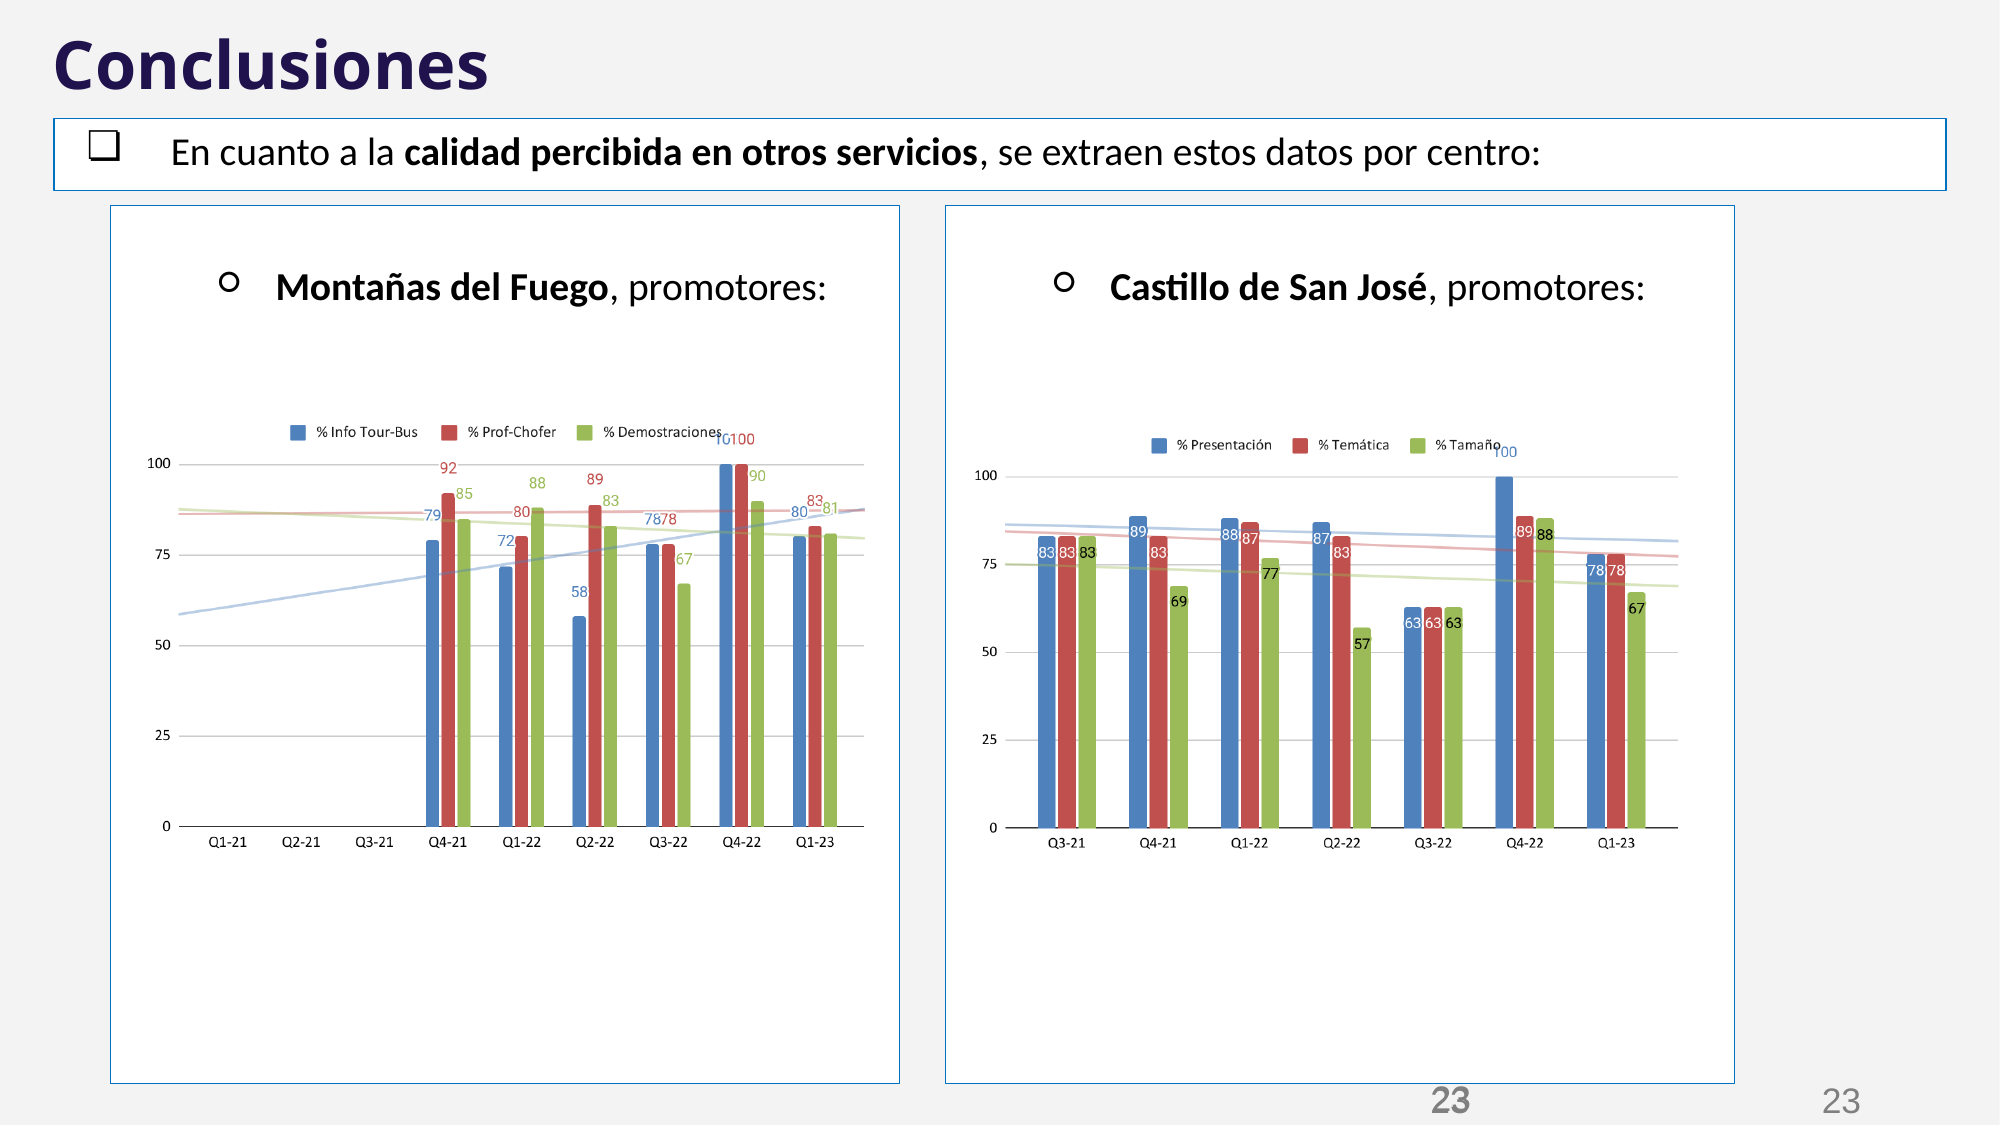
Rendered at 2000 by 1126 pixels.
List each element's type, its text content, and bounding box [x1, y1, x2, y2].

text_box Castillo de San José, promotores: [945, 205, 1735, 1084]
text_box Montañas del Fuego, promotores: [110, 205, 900, 1084]
picture [951, 415, 1701, 874]
picture [123, 401, 888, 874]
text_box En cuanto a la calidad percibida en otros servicios, se extraen estos datos por centro: [53, 118, 1947, 191]
text_box <number> [1412, 1069, 1880, 1126]
text_box Conclusiones [52, 0, 1945, 126]
